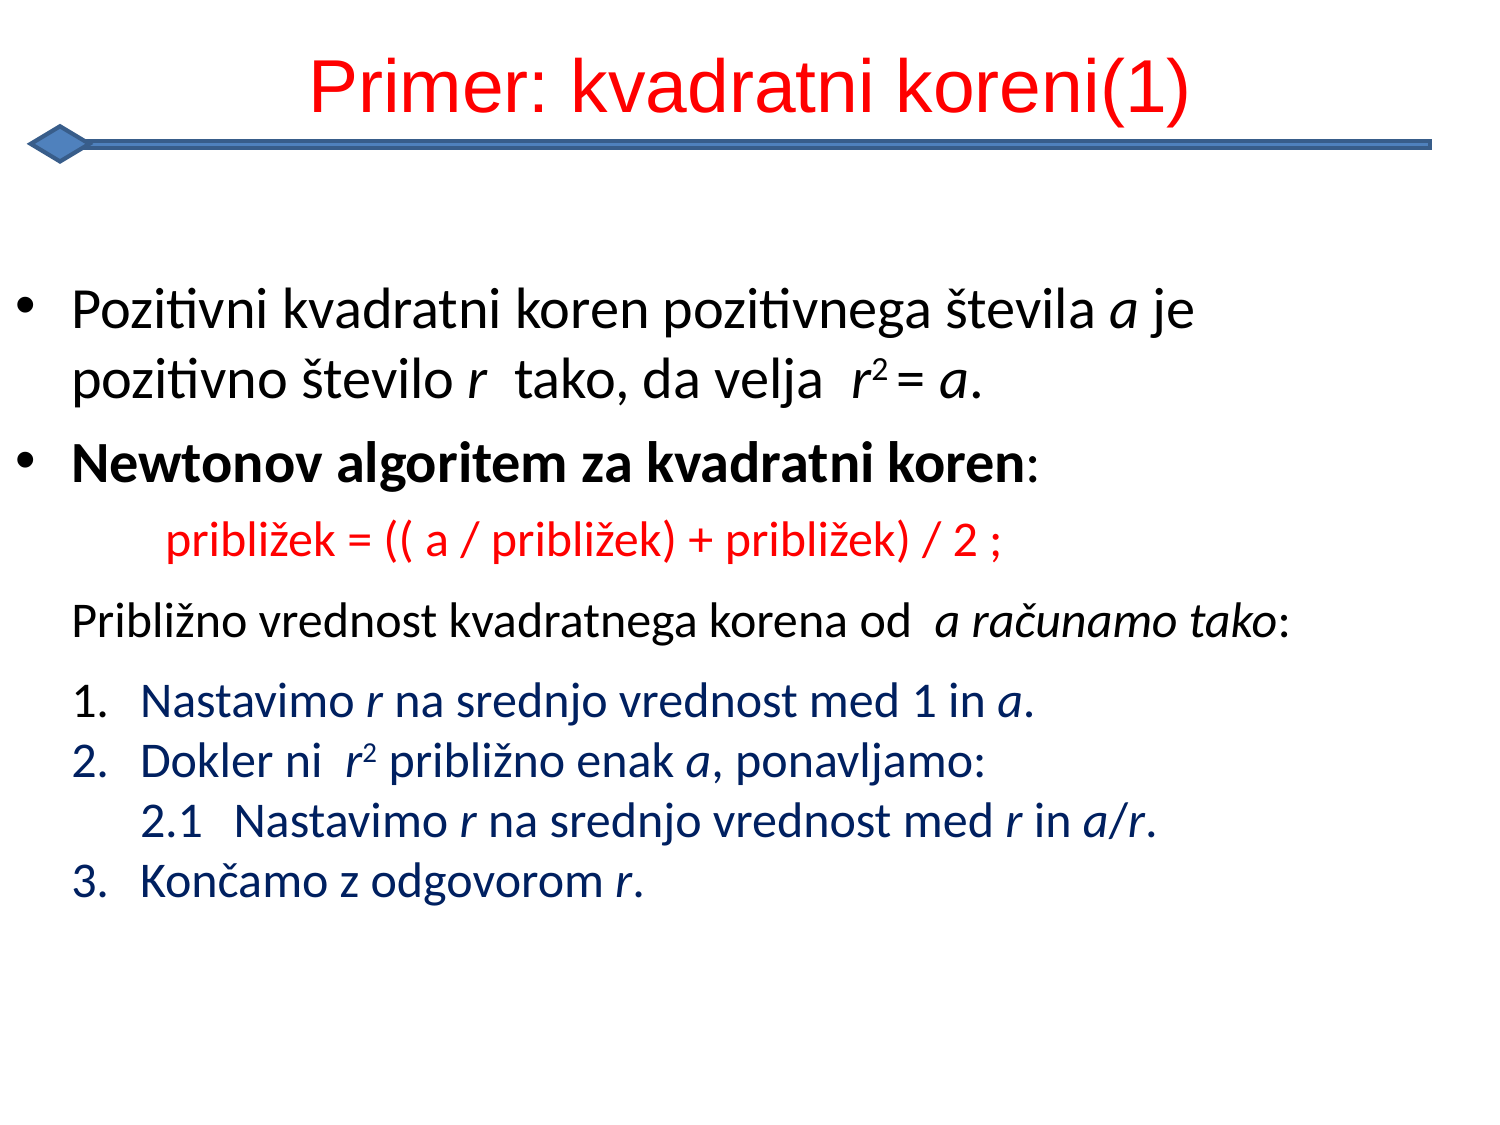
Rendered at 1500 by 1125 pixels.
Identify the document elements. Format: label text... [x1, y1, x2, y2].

title Primer: kvadratni koreni(1) [75, 23, 1426, 141]
list Pozitivni kvadratni koren pozitivnega števila a je pozitivno število r tako, da velja r2 = a. Newtonov algoritem za kvadratni koren: približek = (( a / približek) + približek) / 2 ; Približno vrednost kvadratnega korena od a računamo tako: 1. Nastavimo r na srednjo vrednost med 1 in a. 2. Dokler ni r2 približno enak a, ponavljamo: 2.1 Nastavimo r na srednjo vrednost med r in a/r. 3. Končamo z odgovorom r. [0, 262, 1407, 1013]
